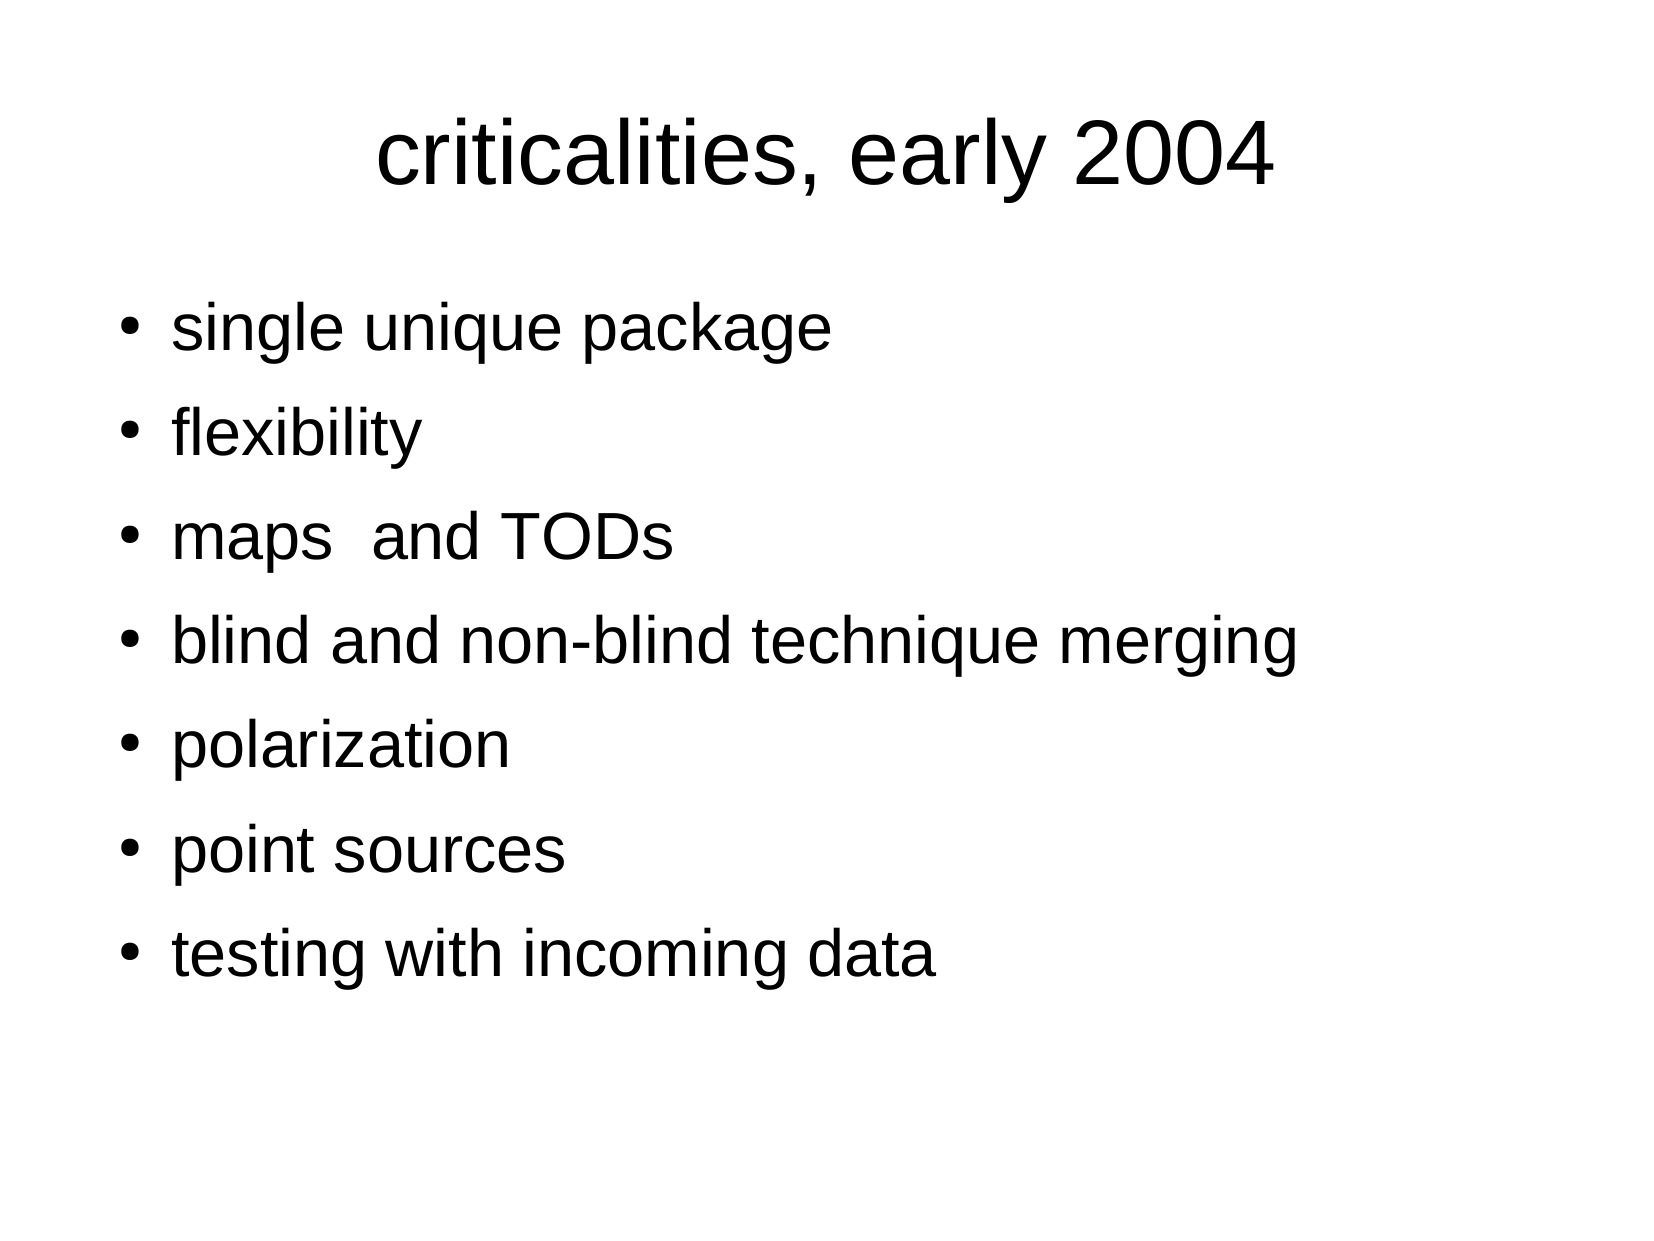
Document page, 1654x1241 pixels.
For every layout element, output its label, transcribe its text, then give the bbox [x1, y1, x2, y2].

list single unique package flexibility maps and TODs blind and non-blind technique merging polarization point sources testing with incoming data [82, 290, 1571, 1109]
title criticalities, early 2004 [82, 49, 1571, 257]
